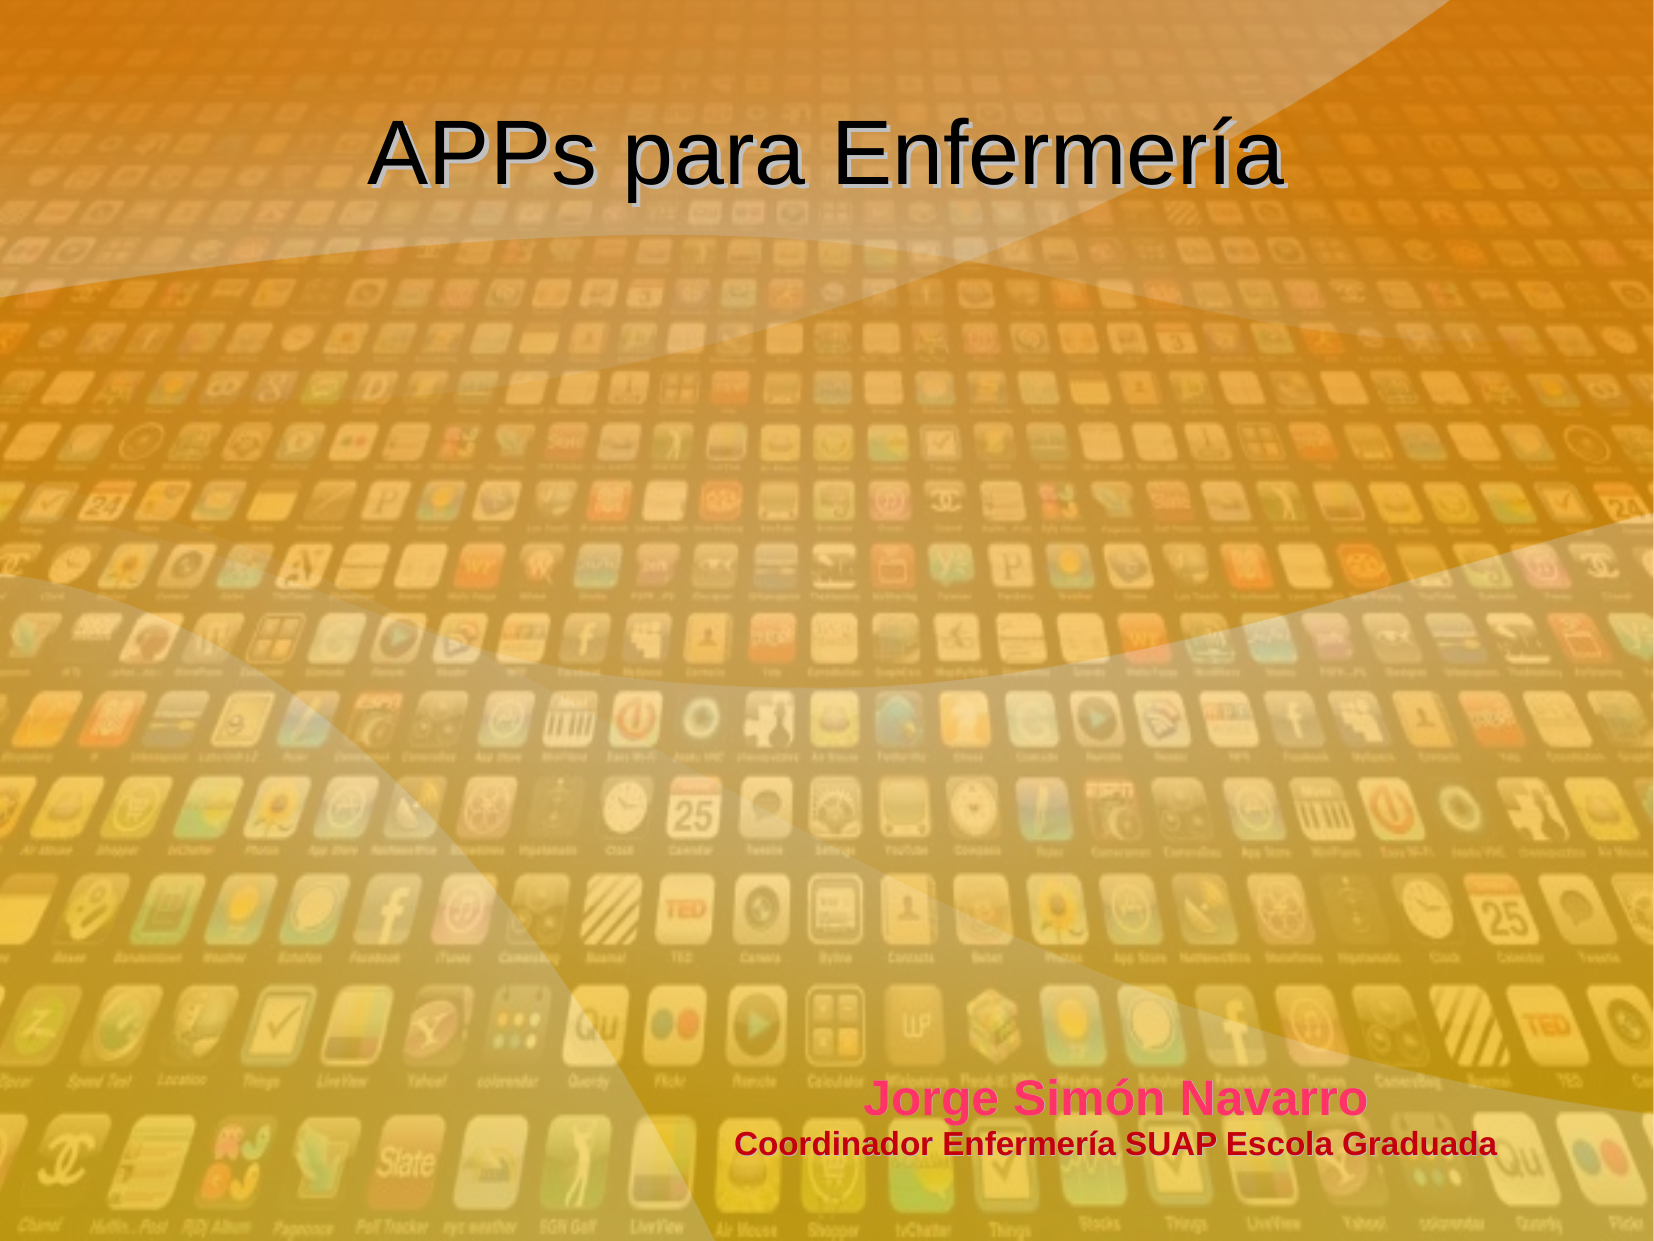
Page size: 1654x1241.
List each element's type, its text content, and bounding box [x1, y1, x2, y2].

subtitle Jorge Simón Navarro Coordinador Enfermería SUAP Escola Graduada [555, 1051, 1654, 1182]
title APPs para Enfermería [82, 49, 1571, 257]
picture [0, 0, 1654, 1241]
